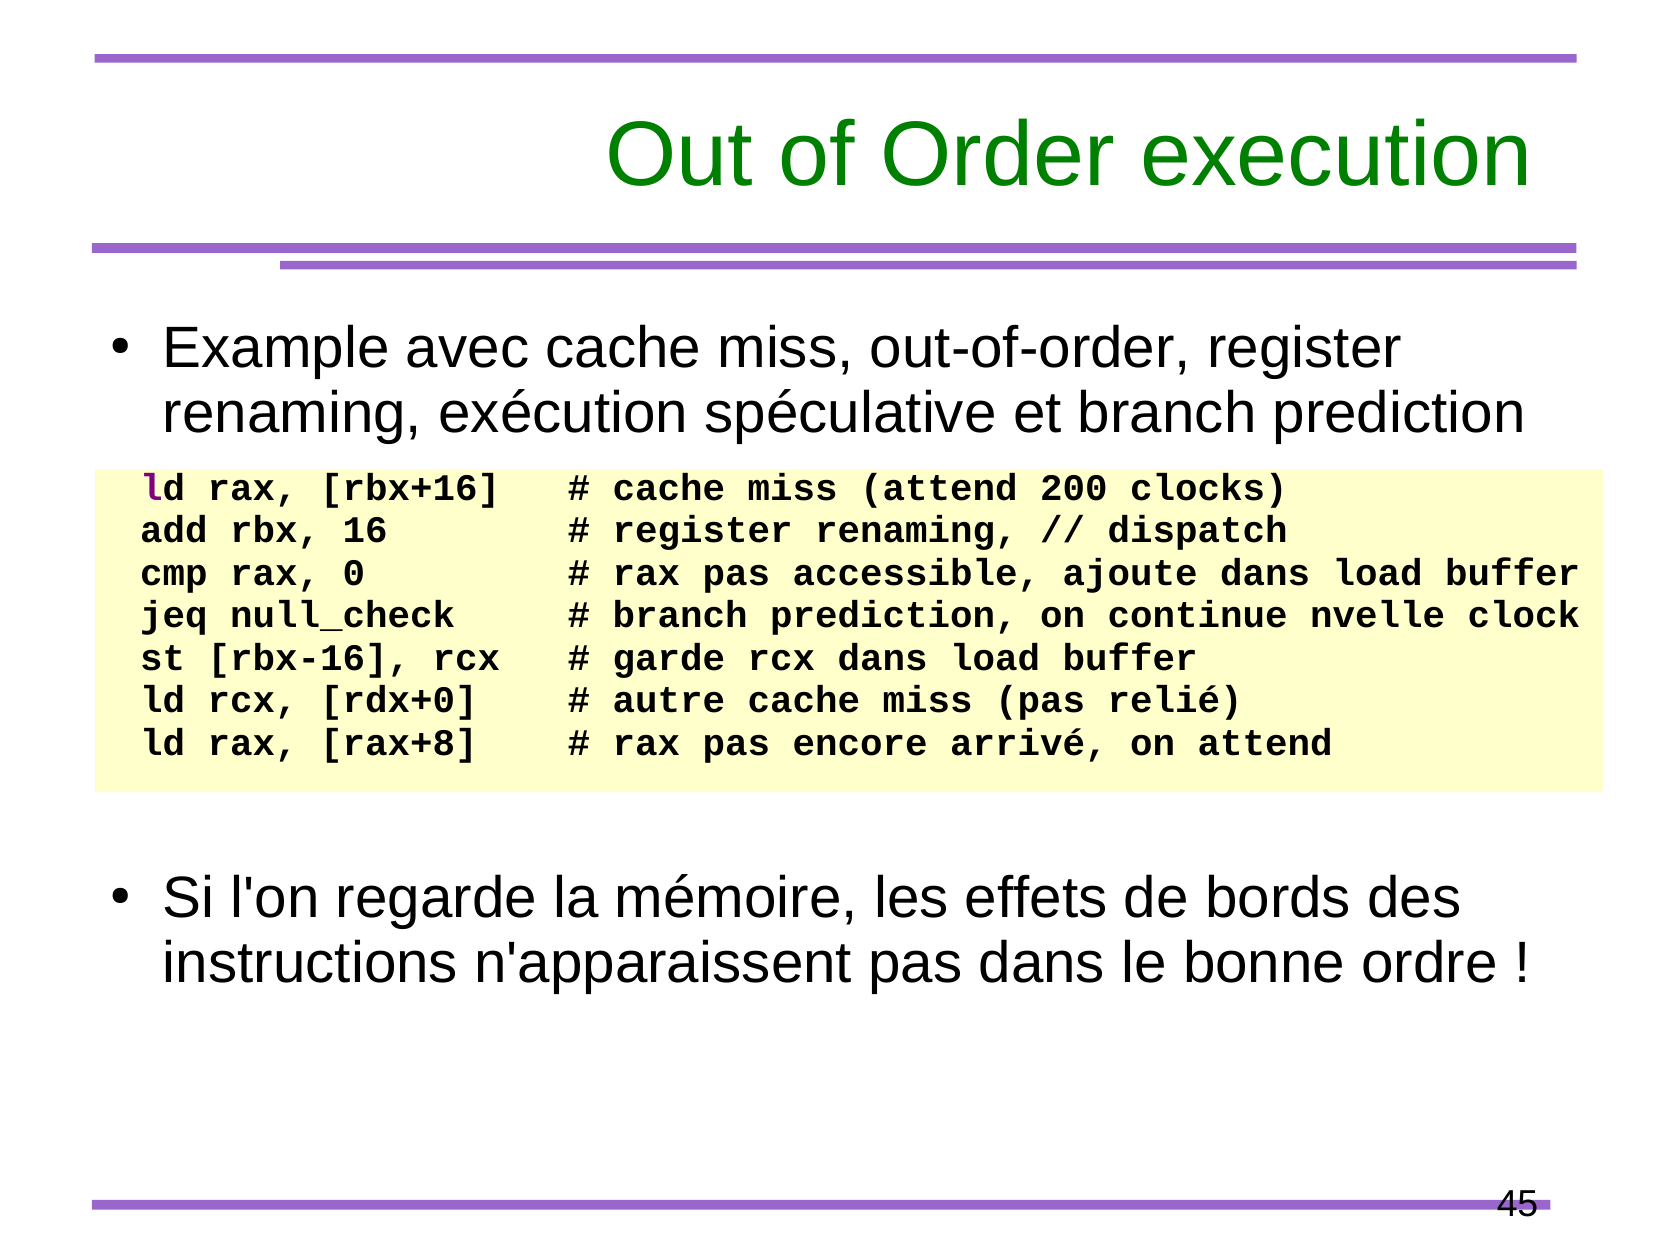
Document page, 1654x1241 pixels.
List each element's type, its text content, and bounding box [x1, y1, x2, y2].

title Out of Order execution [121, 49, 1534, 257]
text_box ld rax, [rbx+16] # cache miss (attend 200 clocks) add rbx, 16 # register renaming, // dispatch cmp rax, 0 # rax pas accessible, ajoute dans load buffer jeq null_check # branch prediction, on continue nvelle clock st [rbx-16], rcx # garde rcx dans load buffer ld rcx, [rdx+0] # autre cache miss (pas relié) ld rax, [rax+8] # rax pas encore arrivé, on attend [95, 469, 1603, 793]
list Example avec cache miss, out-of-order, register renaming, exécution spéculative et branch prediction Si l'on regarde la mémoire, les effets de bords des instructions n'apparaissent pas dans le bonne ordre ! [92, 315, 1563, 1048]
